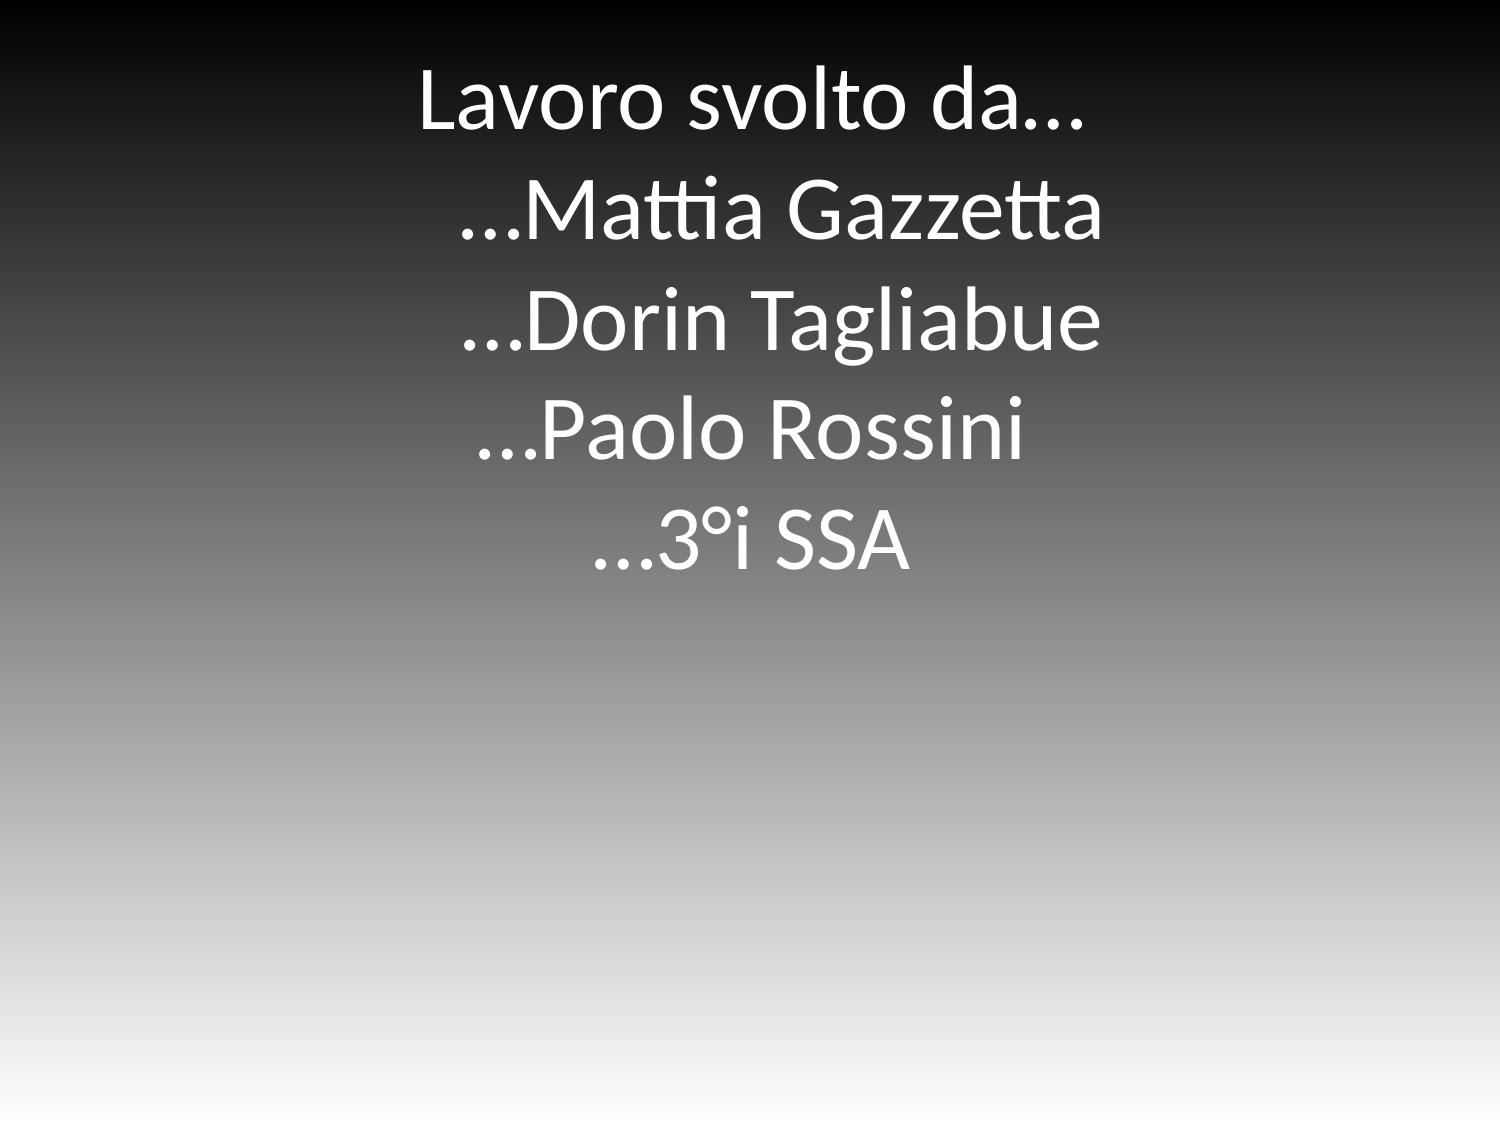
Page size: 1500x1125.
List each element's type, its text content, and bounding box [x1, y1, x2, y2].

title Lavoro svolto da… …Mattia Gazzetta …Dorin Tagliabue …Paolo Rossini …3°i SSA [76, 30, 1427, 927]
